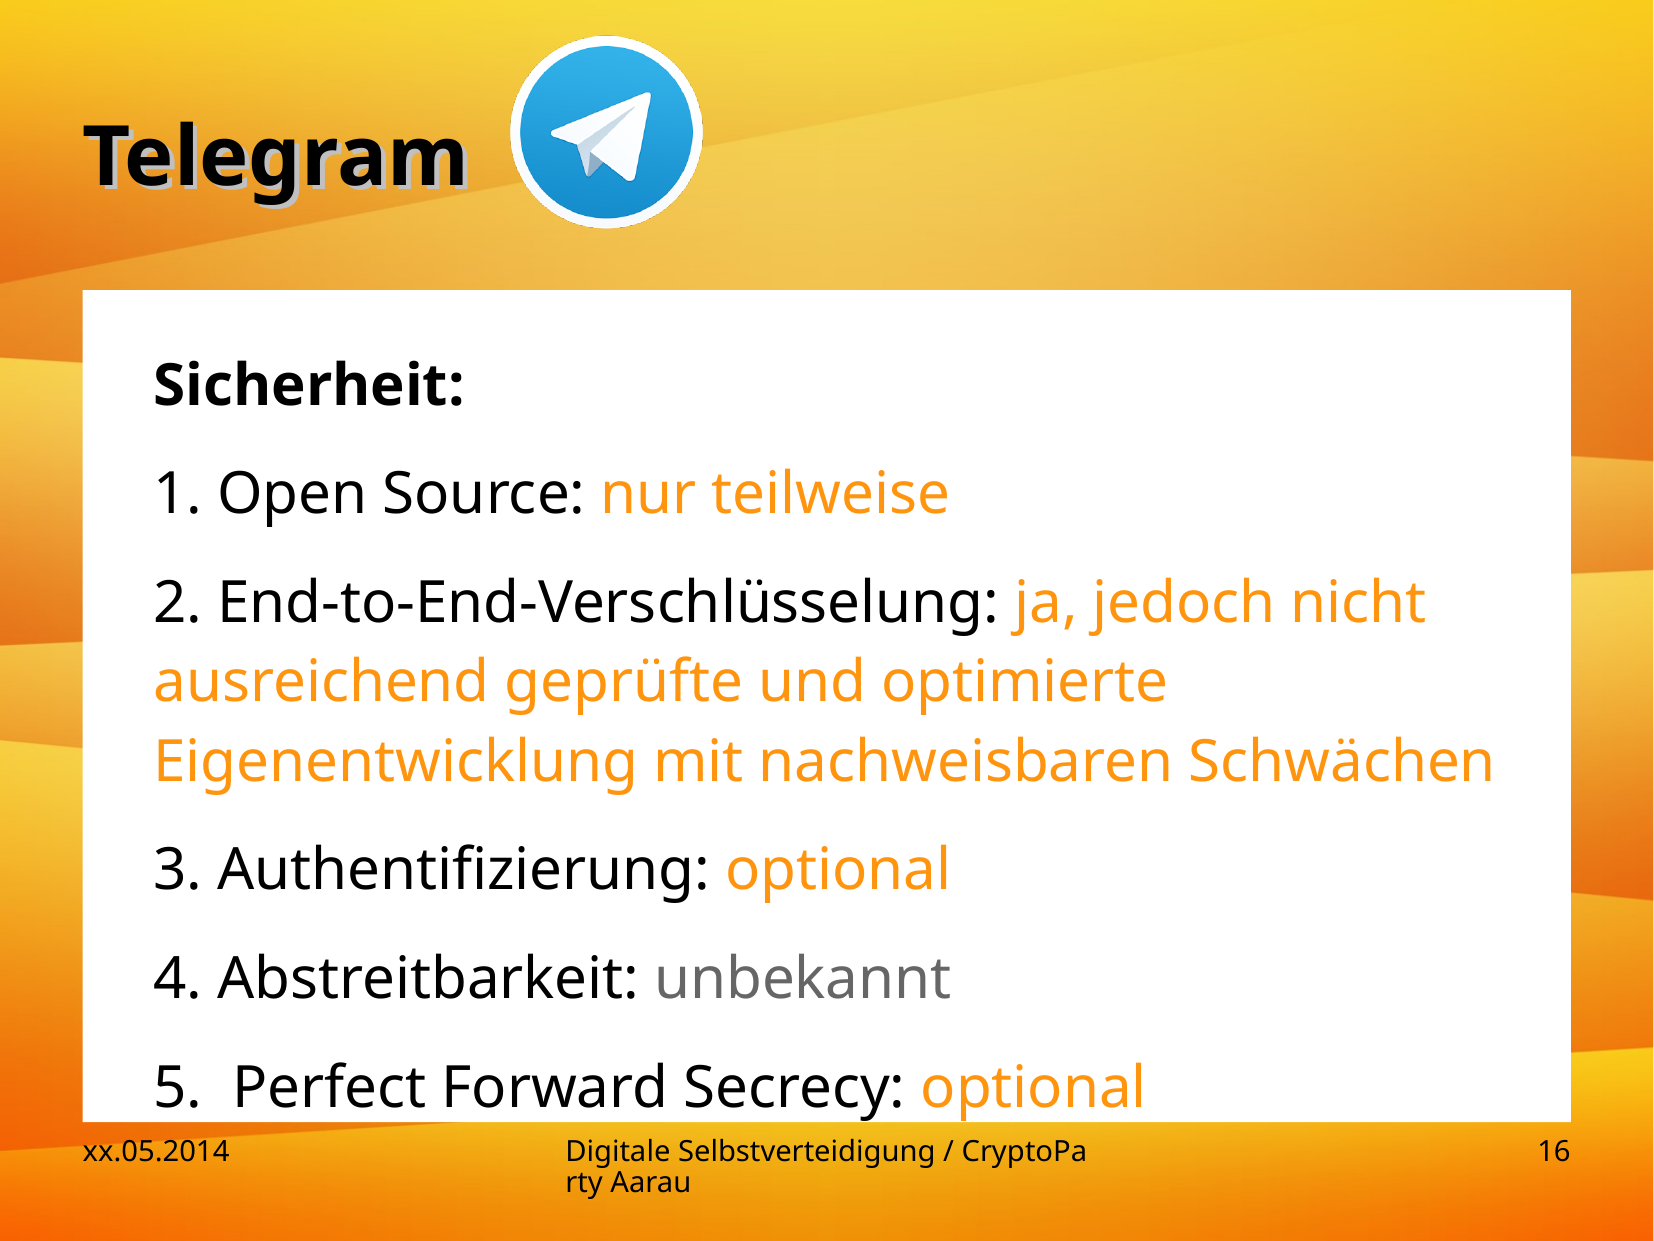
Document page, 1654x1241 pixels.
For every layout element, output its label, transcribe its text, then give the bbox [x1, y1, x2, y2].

title Telegram [82, 49, 1571, 257]
list Sicherheit: 1. Open Source: nur teilweise 2. End-to-End-Verschlüsselung: ja, jedoch nicht ausreichend geprüfte und optimierte Eigenentwicklung mit nachweisbaren Schwächen 3. Authentifizierung: optional 4. Abstreitbarkeit: unbekannt 5. Perfect Forward Secrecy: optional [82, 290, 1571, 1123]
picture [0, 0, 1654, 1241]
